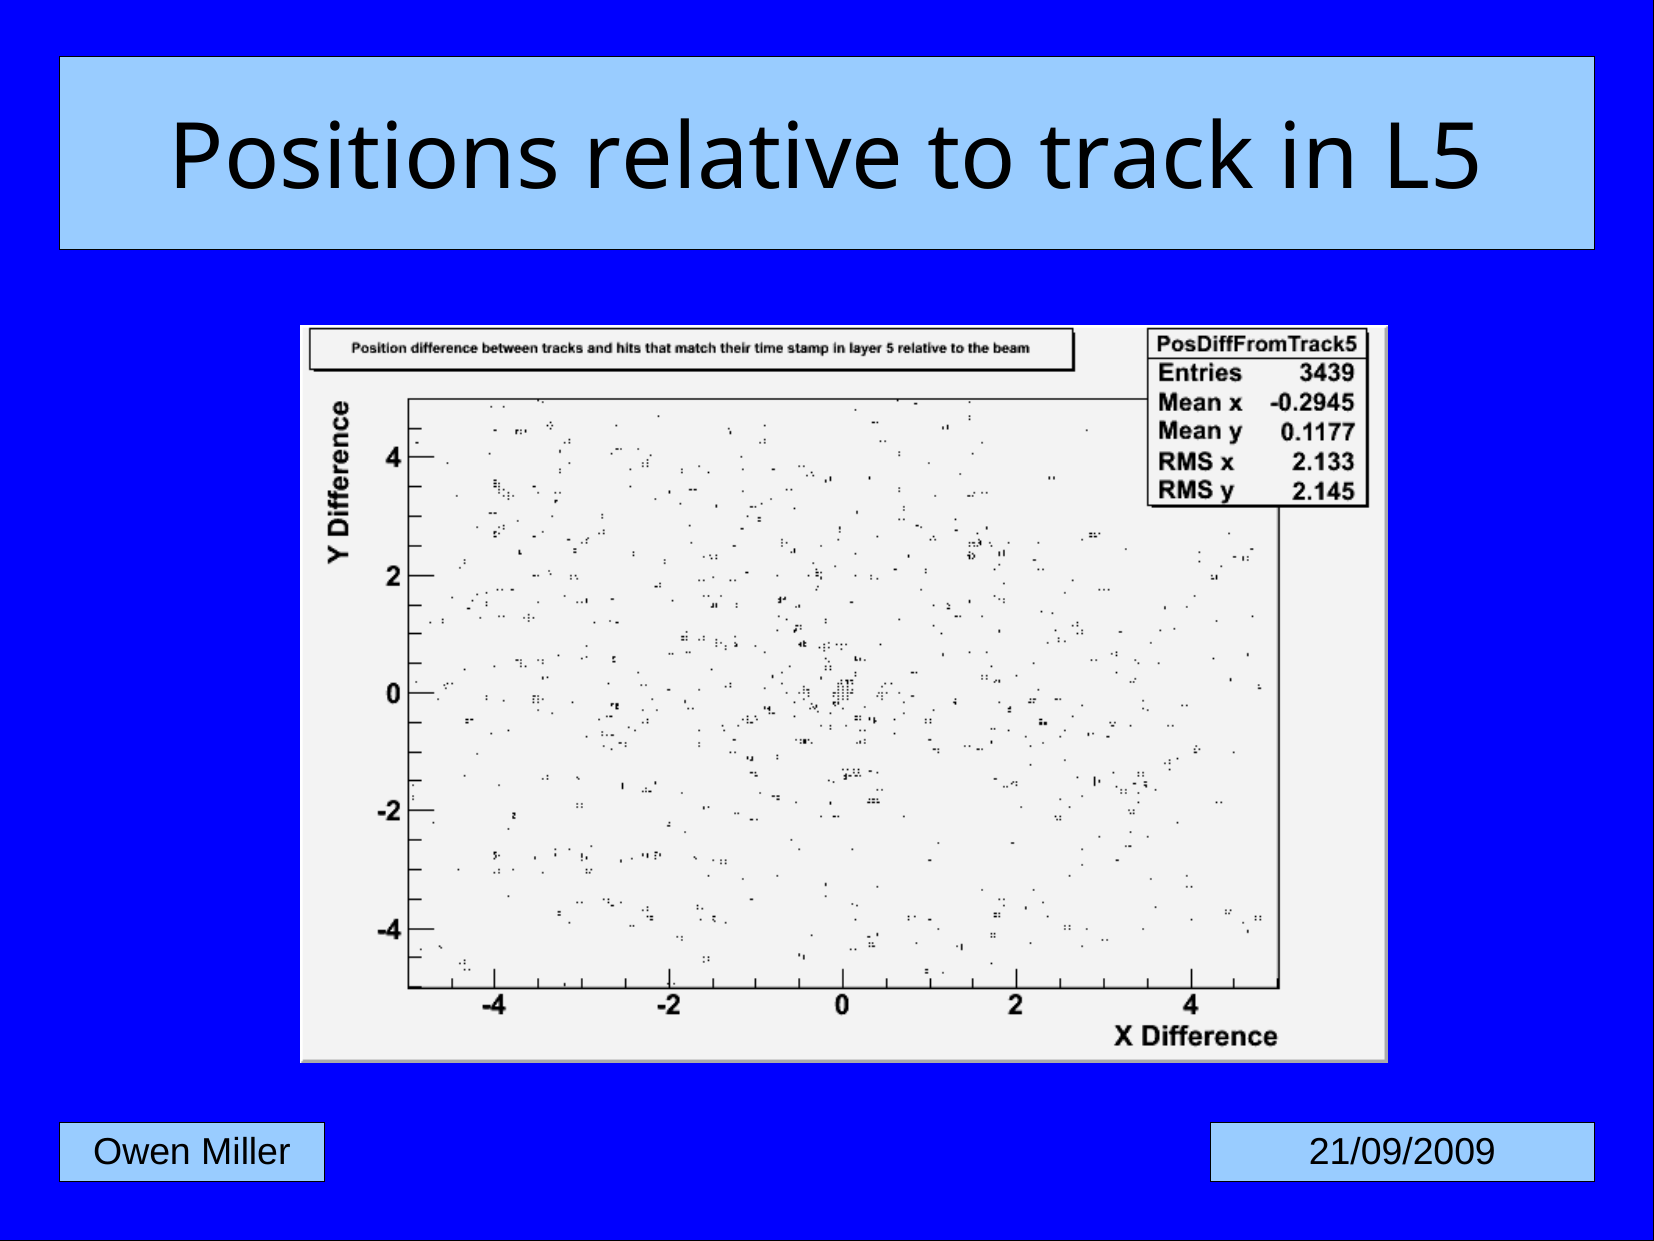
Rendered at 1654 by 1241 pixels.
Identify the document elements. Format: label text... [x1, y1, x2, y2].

text_box Owen Miller [59, 1122, 325, 1182]
picture [300, 325, 1388, 1063]
text_box [0, 0, 1654, 1241]
text_box 21/09/2009 [1210, 1122, 1595, 1182]
title Positions relative to track in L5 [59, 56, 1595, 250]
